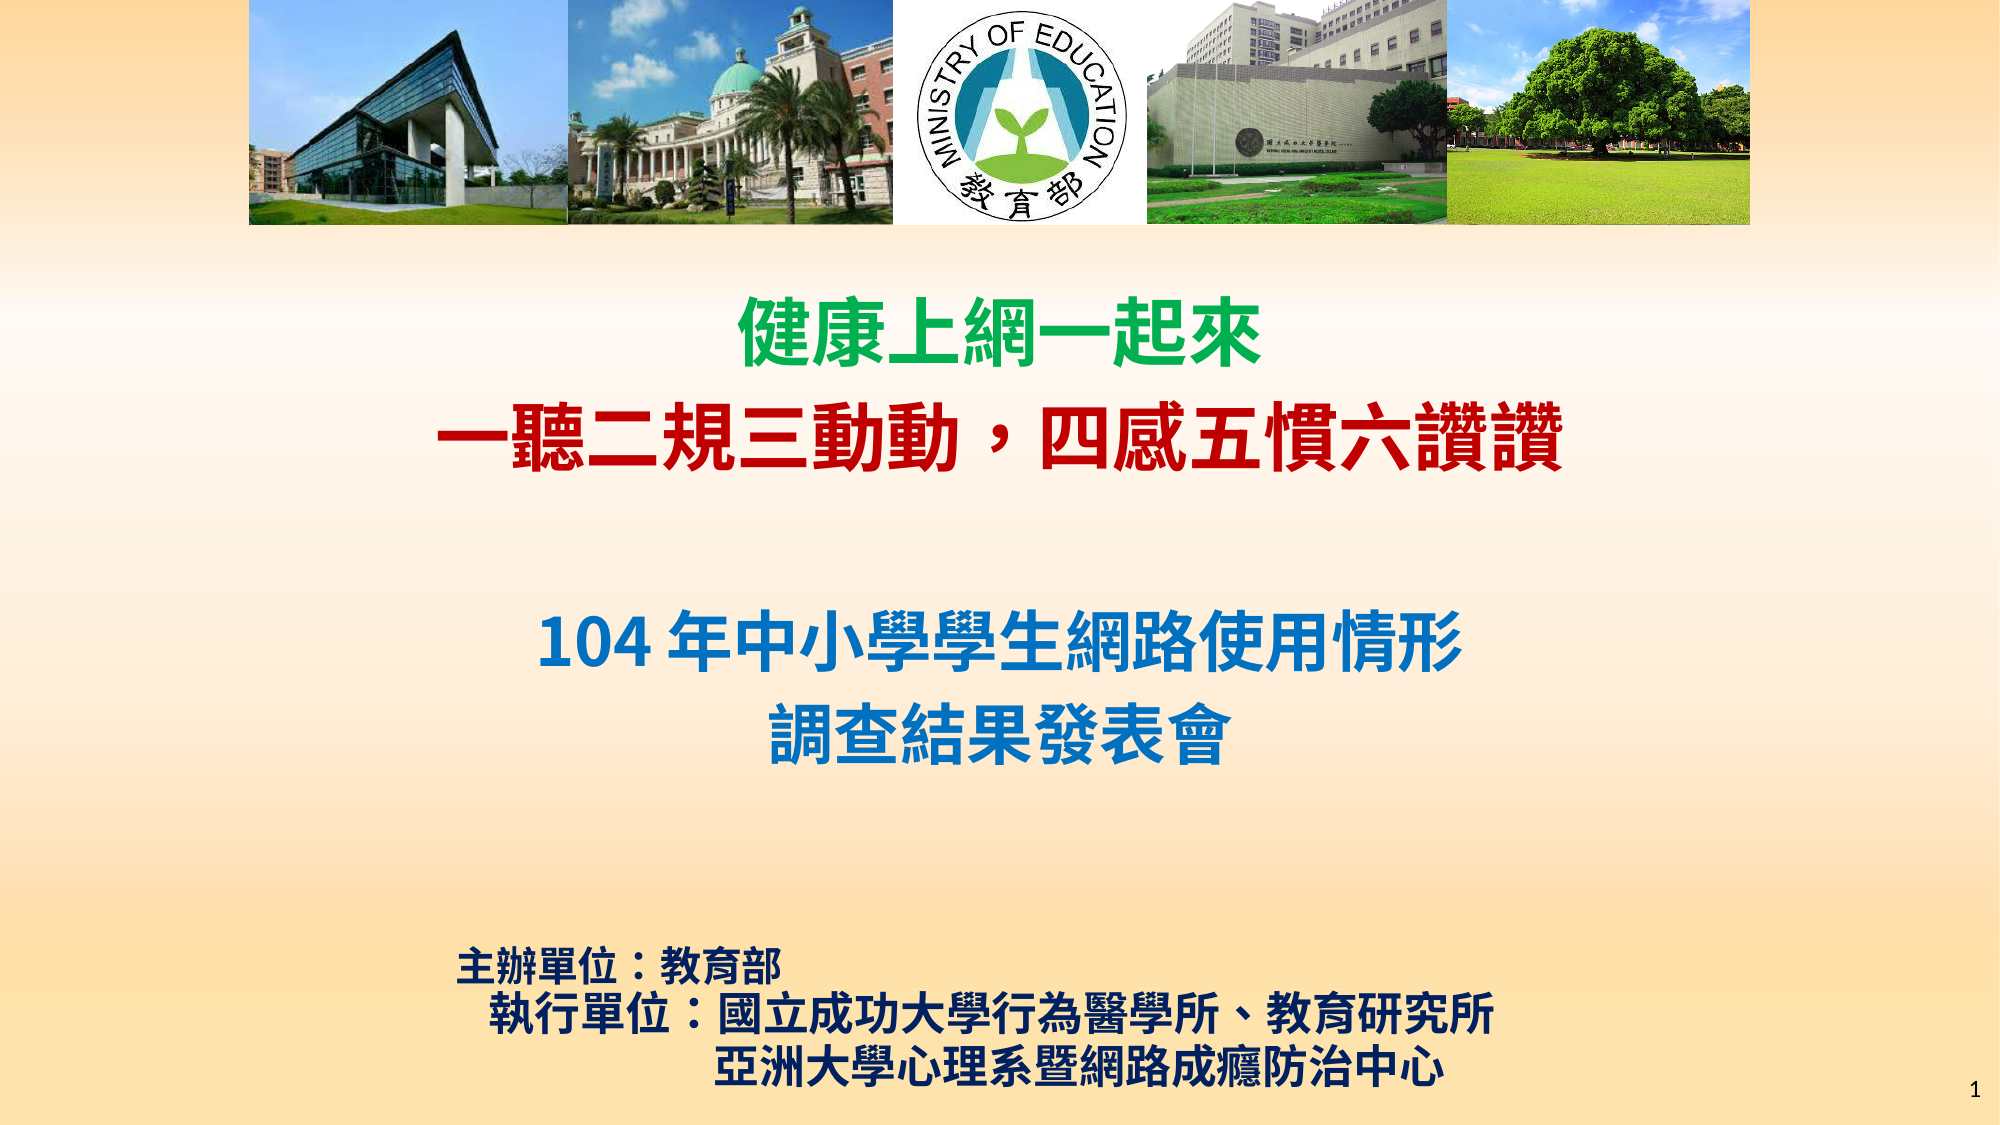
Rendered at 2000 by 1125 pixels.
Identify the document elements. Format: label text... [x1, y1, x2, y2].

slide_number <編號> [1529, 1065, 1997, 1125]
text_box 執行單位：國立成功大學行為醫學所、教育研究所 亞洲大學心理系暨網路成癮防治中心 [474, 987, 1511, 1125]
list 健康上網一起來 一聽二規三動動，四感五慣六讚讚 104年中小學學生網路使用情形 調查結果發表會 主辦單位：教育部 [324, 225, 1675, 1006]
picture [0, 0, 2000, 1125]
